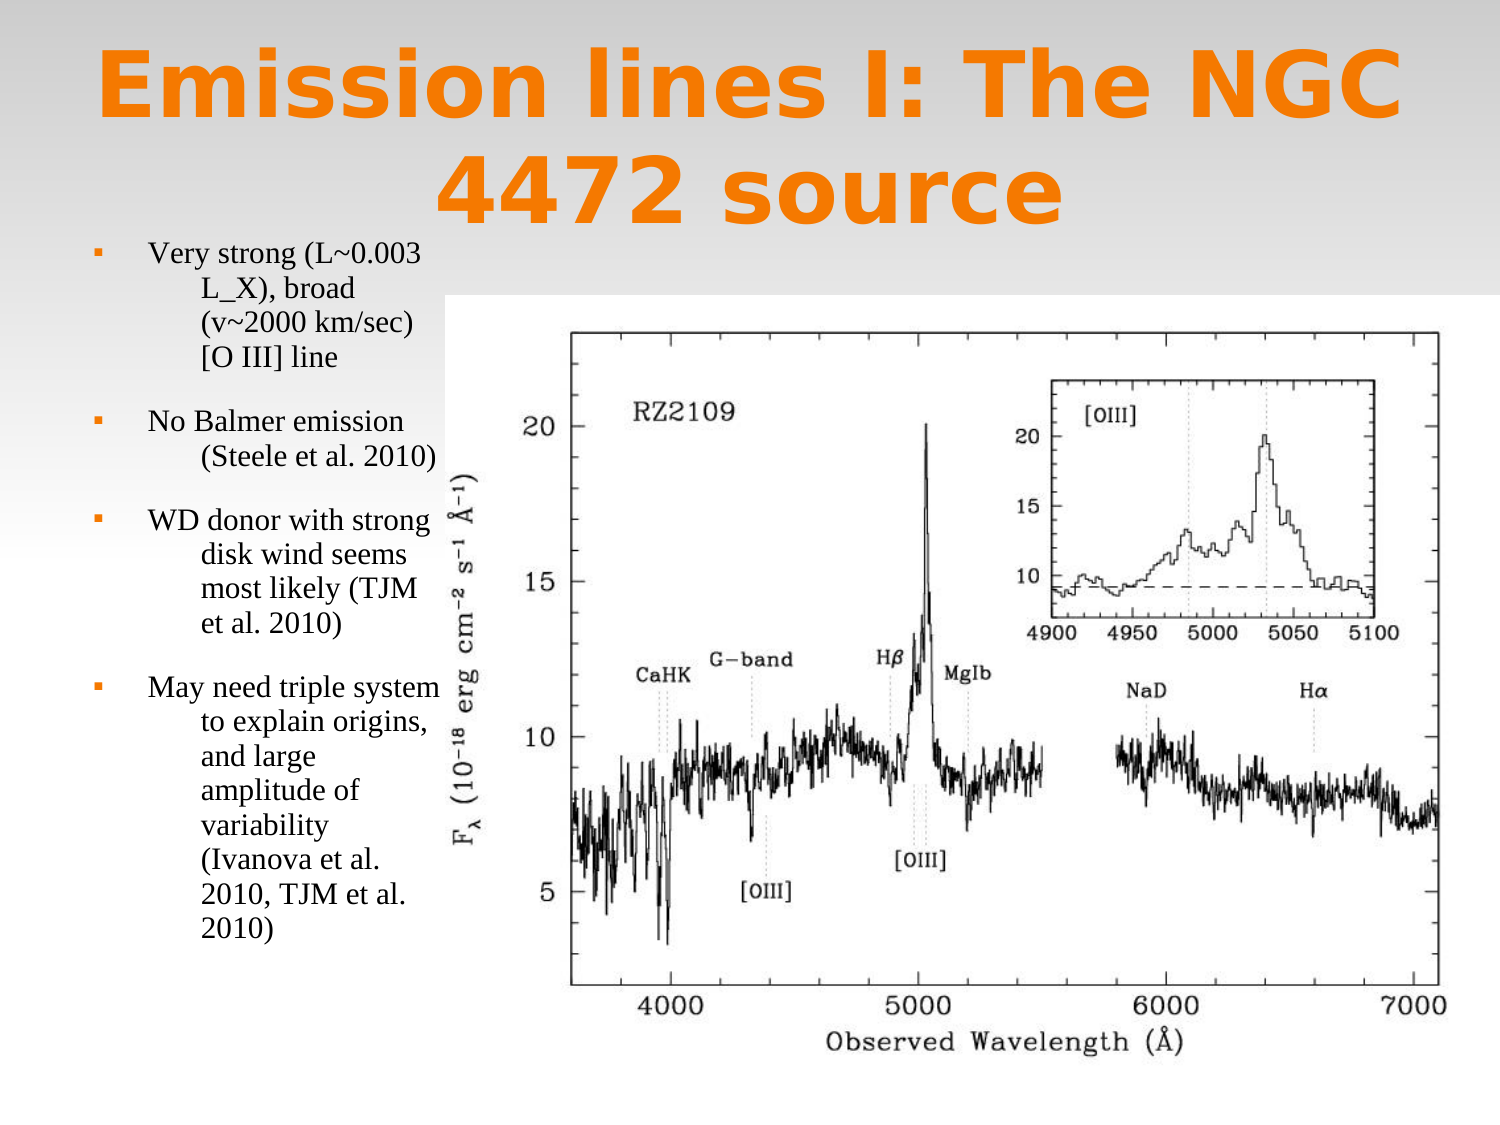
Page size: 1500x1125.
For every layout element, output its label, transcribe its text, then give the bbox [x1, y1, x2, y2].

title Emission lines I: The NGC 4472 source [75, 31, 1425, 246]
picture [445, 295, 1500, 1074]
list Very strong (L~0.003 L_X), broad (v~2000 km/sec) [O III] line No Balmer emission (Steele et al. 2010) WD donor with strong disk wind seems most likely (TJM et al. 2010) May need triple system to explain origins, and large amplitude of variability (Ivanova et al. 2010, TJM et al. 2010) [59, 236, 443, 1034]
